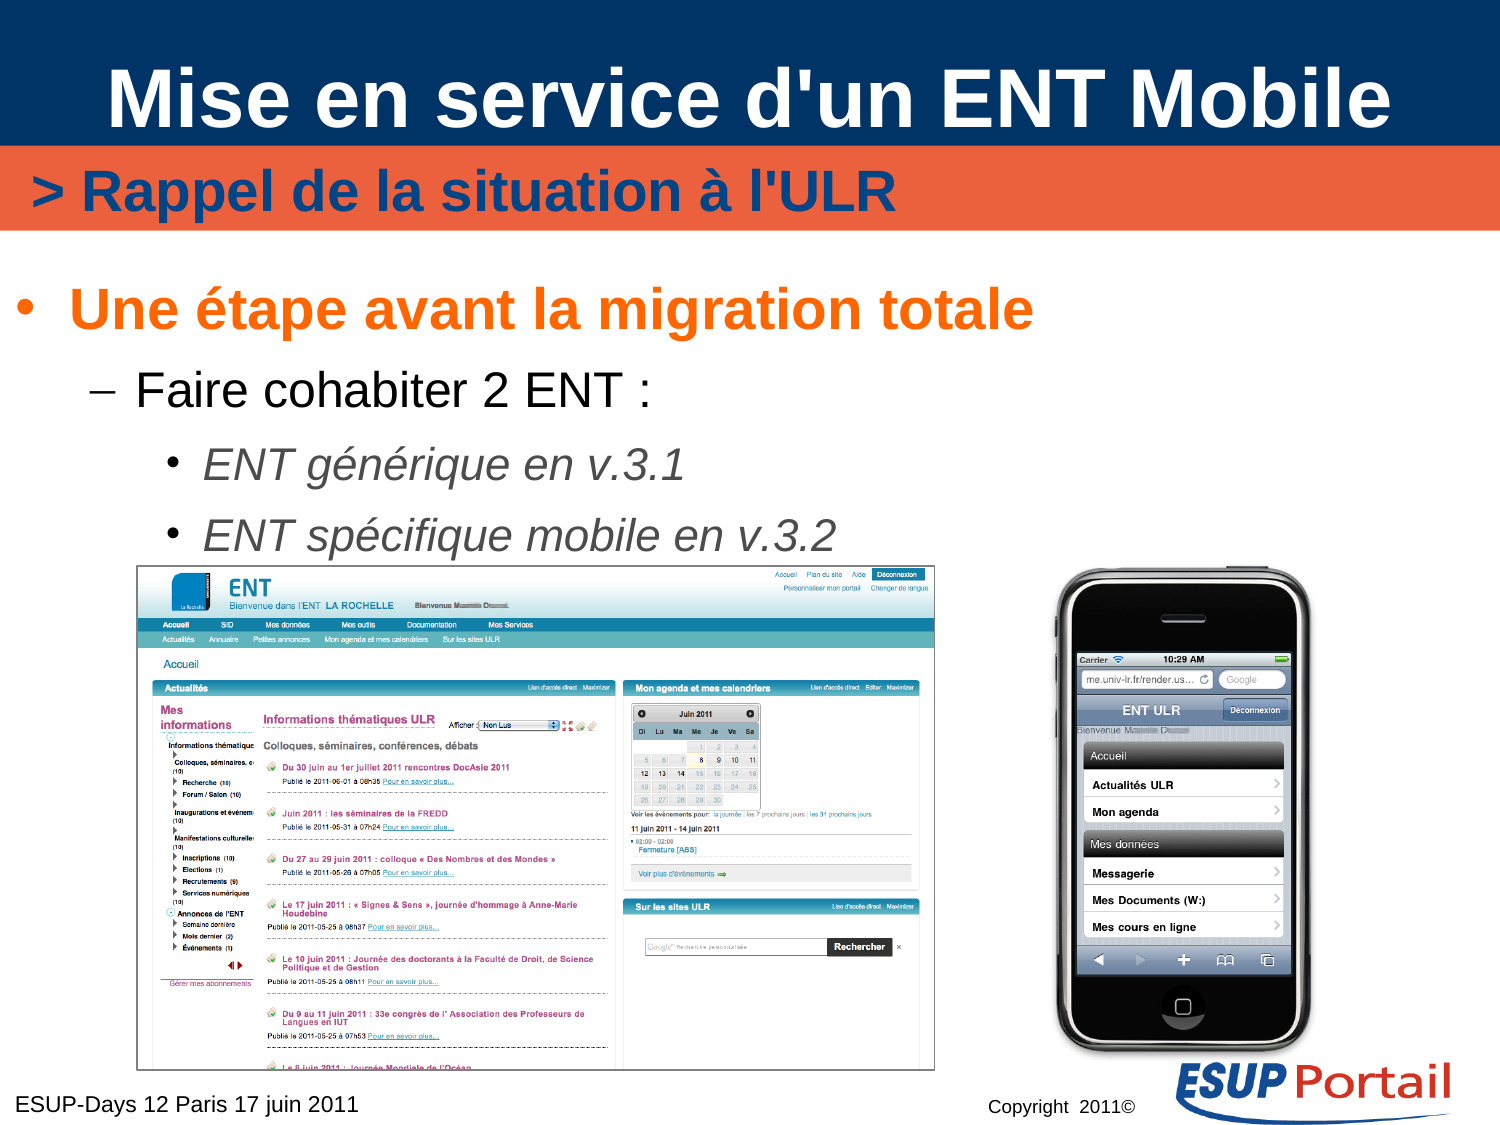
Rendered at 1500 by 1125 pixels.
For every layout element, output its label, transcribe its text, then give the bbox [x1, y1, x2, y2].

text_box > Rappel de la situation à l'ULR [0, 145, 1500, 231]
picture [138, 566, 934, 1070]
text_box Mise en service d'un ENT Mobile [0, 0, 1500, 145]
text_box Une étape avant la migration totale Faire cohabiter 2 ENT : ENT générique en v.3.1 ENT spécifique mobile en v.3.2 [0, 231, 1500, 1074]
text_box ESUP-Days 12 Paris 17 juin 2011 [0, 1074, 632, 1125]
picture [1045, 560, 1451, 1125]
